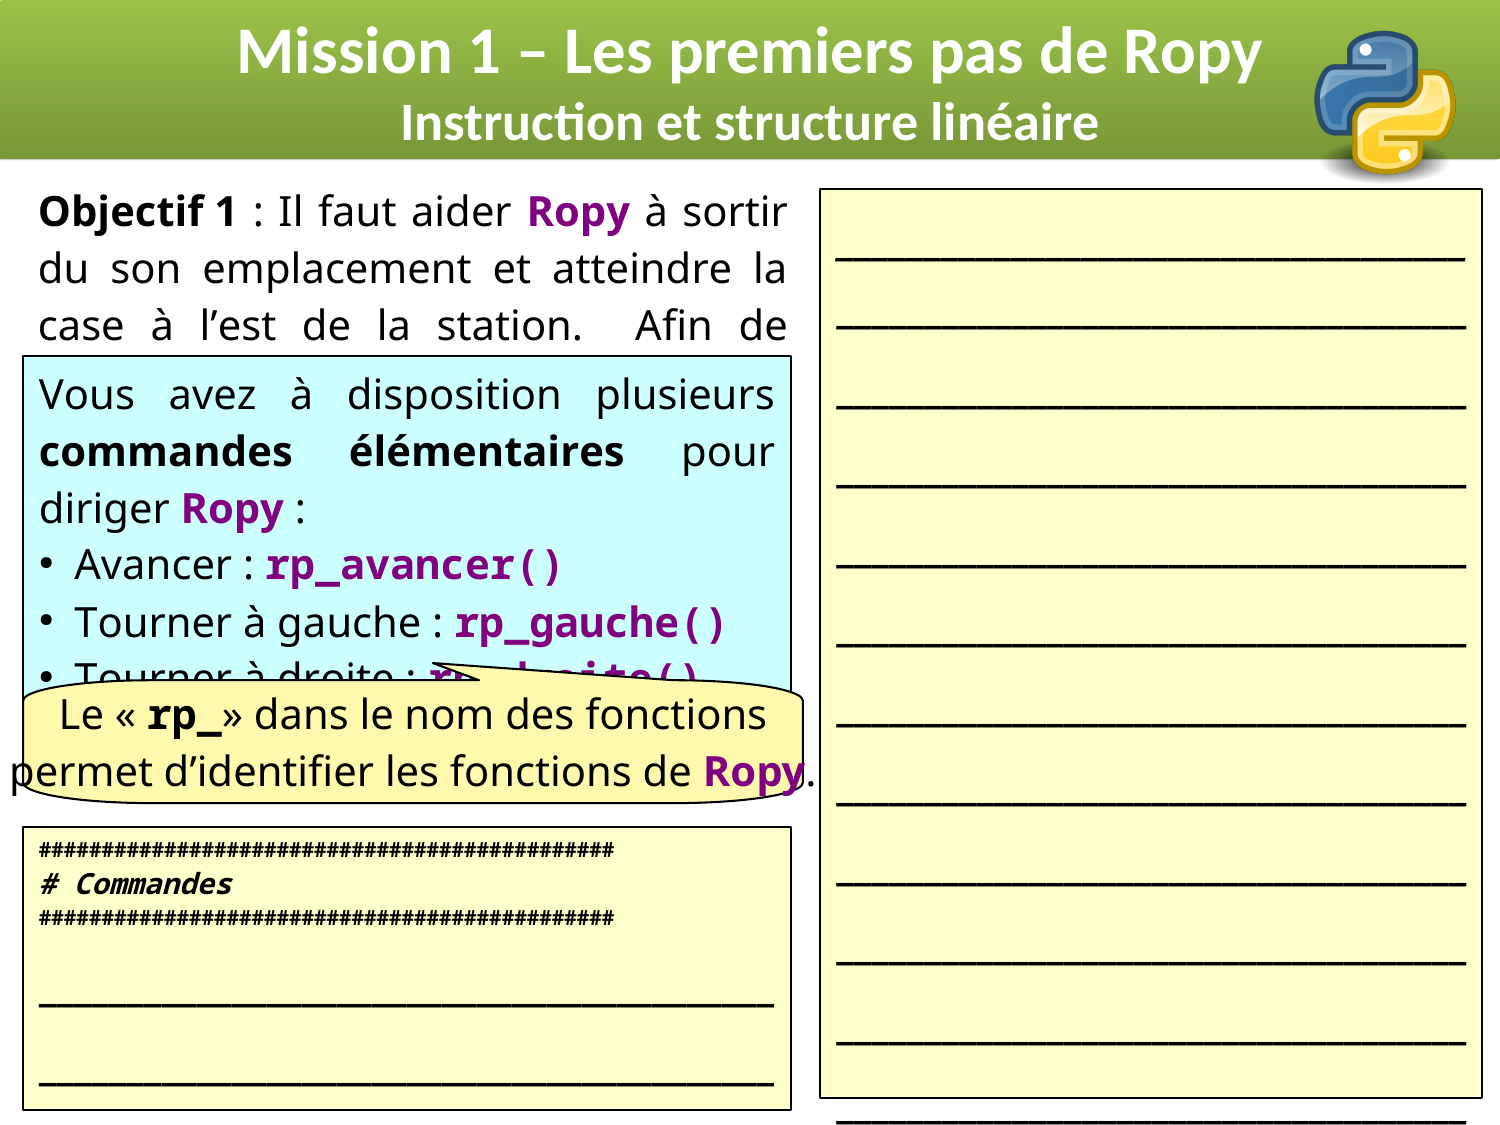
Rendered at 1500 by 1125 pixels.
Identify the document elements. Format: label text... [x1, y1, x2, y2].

text_box Le « rp_» dans le nom des fonctions permet d’identifier les fonctions de Ropy. [23, 663, 803, 804]
text_box Mission 1 – Les premiers pas de Ropy Instruction et structure linéaire [0, 0, 1500, 159]
text_box ____________________________________ ____________________________________ ____________________________________ ____________________________________ ____________________________________ ____________________________________ ____________________________________ ____________________________________ ____________________________________ ____________________________________ ____________________________________ ____________________________________ ____________________________________ ____________________________________ ____________________________________ [820, 188, 1483, 1099]
picture [1305, 27, 1465, 188]
text_box Objectif 1 : Il faut aider Ropy à sortir du son emplacement et atteindre la case à l’est de la station. Afin de visualiser le trajet, il faudra marquer les cases. [23, 174, 803, 356]
text_box Vous avez à disposition plusieurs commandes élémentaires pour diriger Ropy : Avancer : rp_avancer() Tourner à gauche : rp_gauche() Tourner à droite : rp_droite() Marquer la case : rp_marquer() [23, 355, 791, 667]
text_box ############################################## # Commandes ############################################## __________________________________________ __________________________________________ __________________________________________ [23, 826, 792, 1111]
